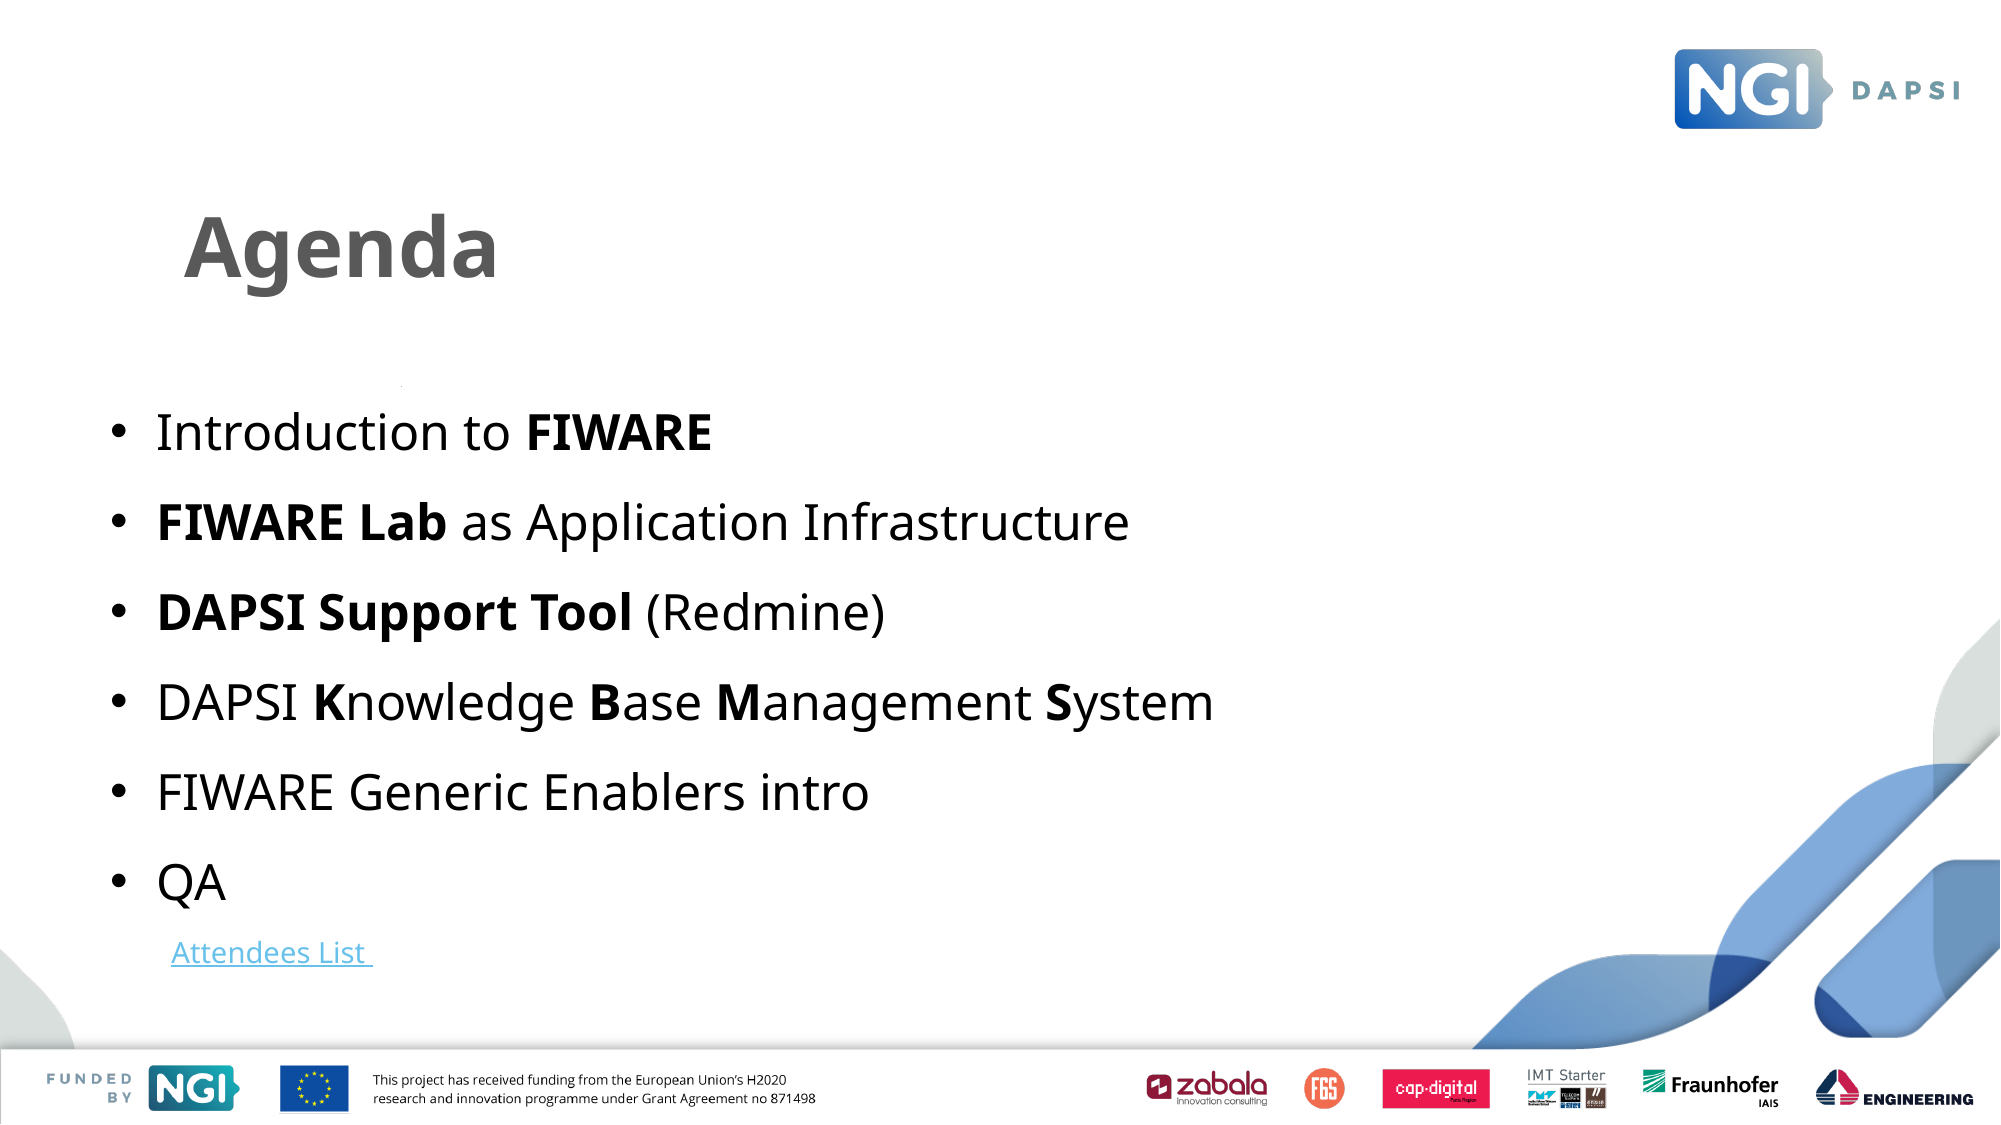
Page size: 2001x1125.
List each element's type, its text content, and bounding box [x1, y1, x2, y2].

text_box Introduction to FIWARE FIWARE Lab as Application Infrastructure DAPSI Support Tool (Redmine) DAPSI Knowledge Base Management System FIWARE Generic Enablers intro QA [95, 363, 1231, 919]
text_box Attendees List [156, 919, 388, 982]
picture [0, 588, 2000, 1124]
list Agenda [169, 186, 1049, 363]
picture [1670, 44, 1972, 134]
